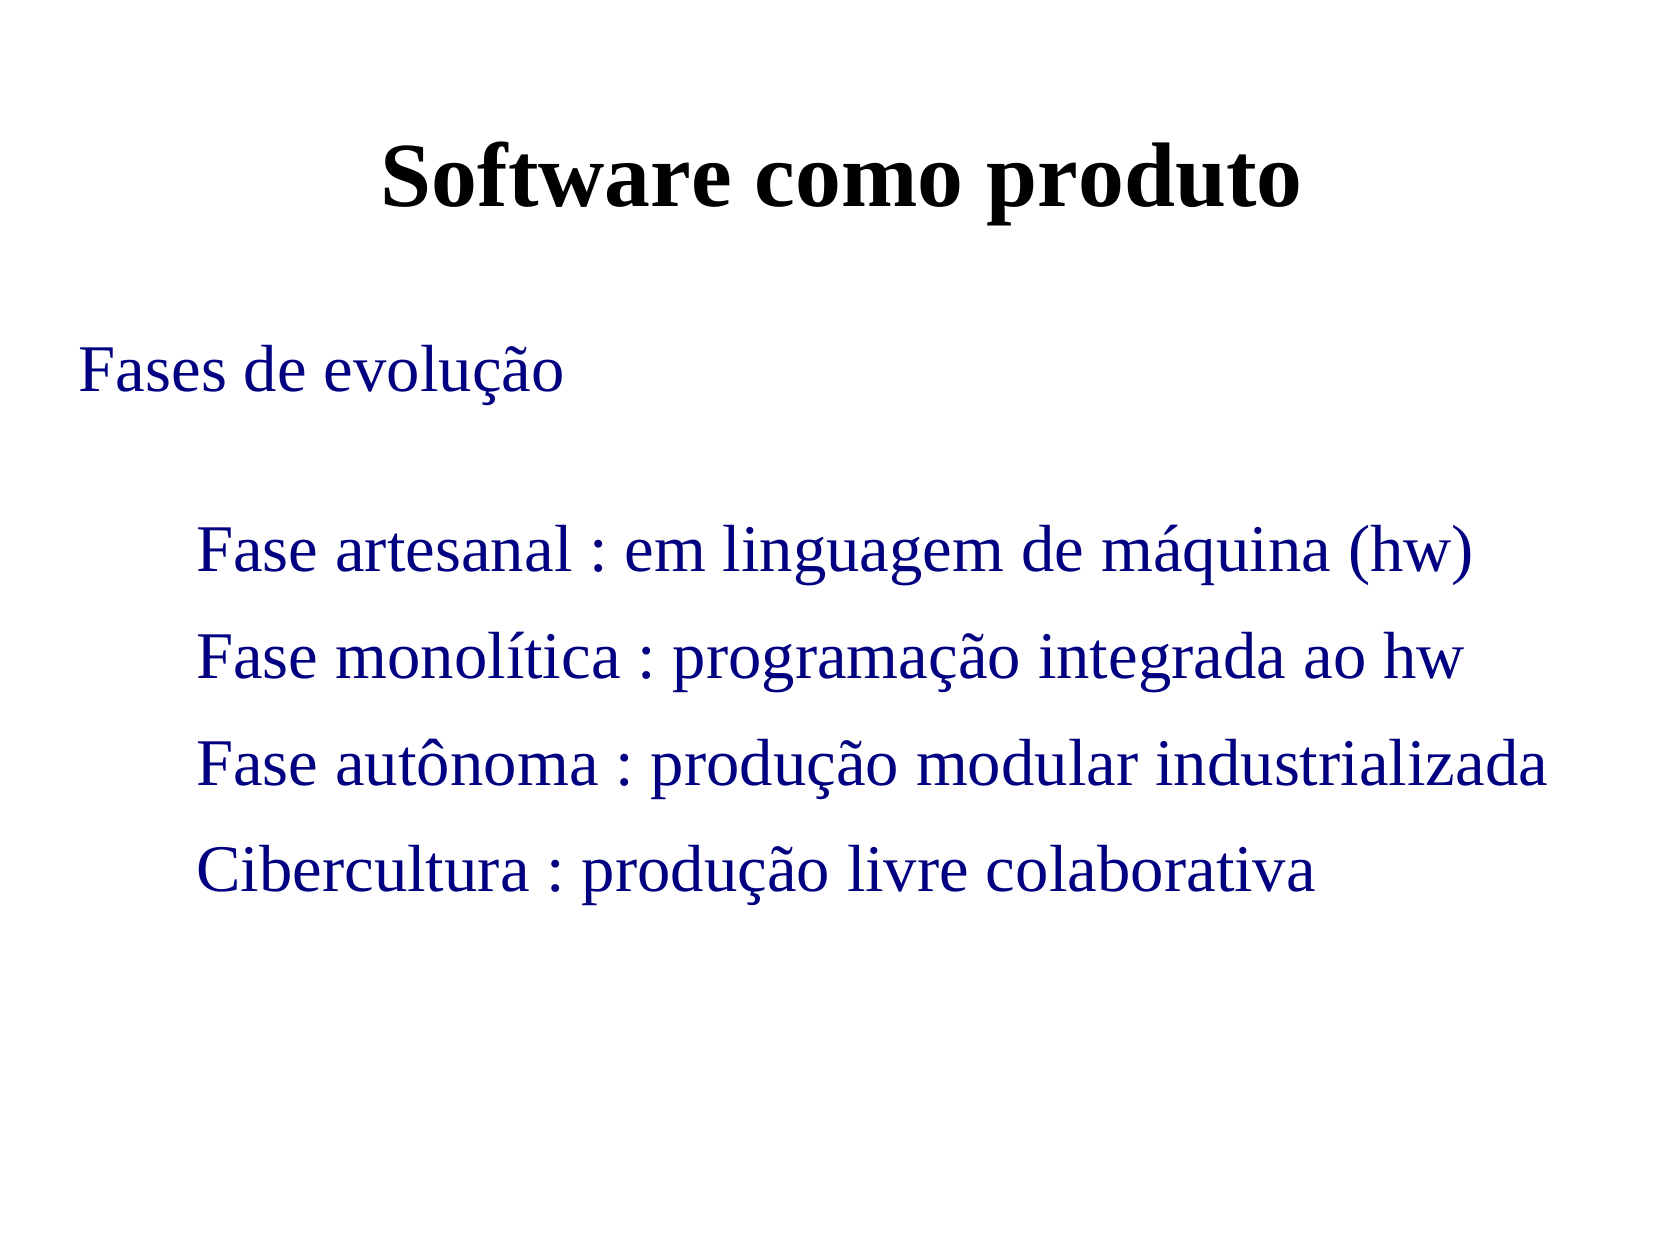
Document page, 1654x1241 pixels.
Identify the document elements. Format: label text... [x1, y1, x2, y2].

text_box Fases de evolução Fase artesanal : em linguagem de máquina (hw) Fase monolítica : programação integrada ao hw Fase autônoma : produção modular industrializada Cibercultura : produção livre colaborativa [76, 317, 1596, 1053]
title Software como produto [204, 81, 1480, 269]
